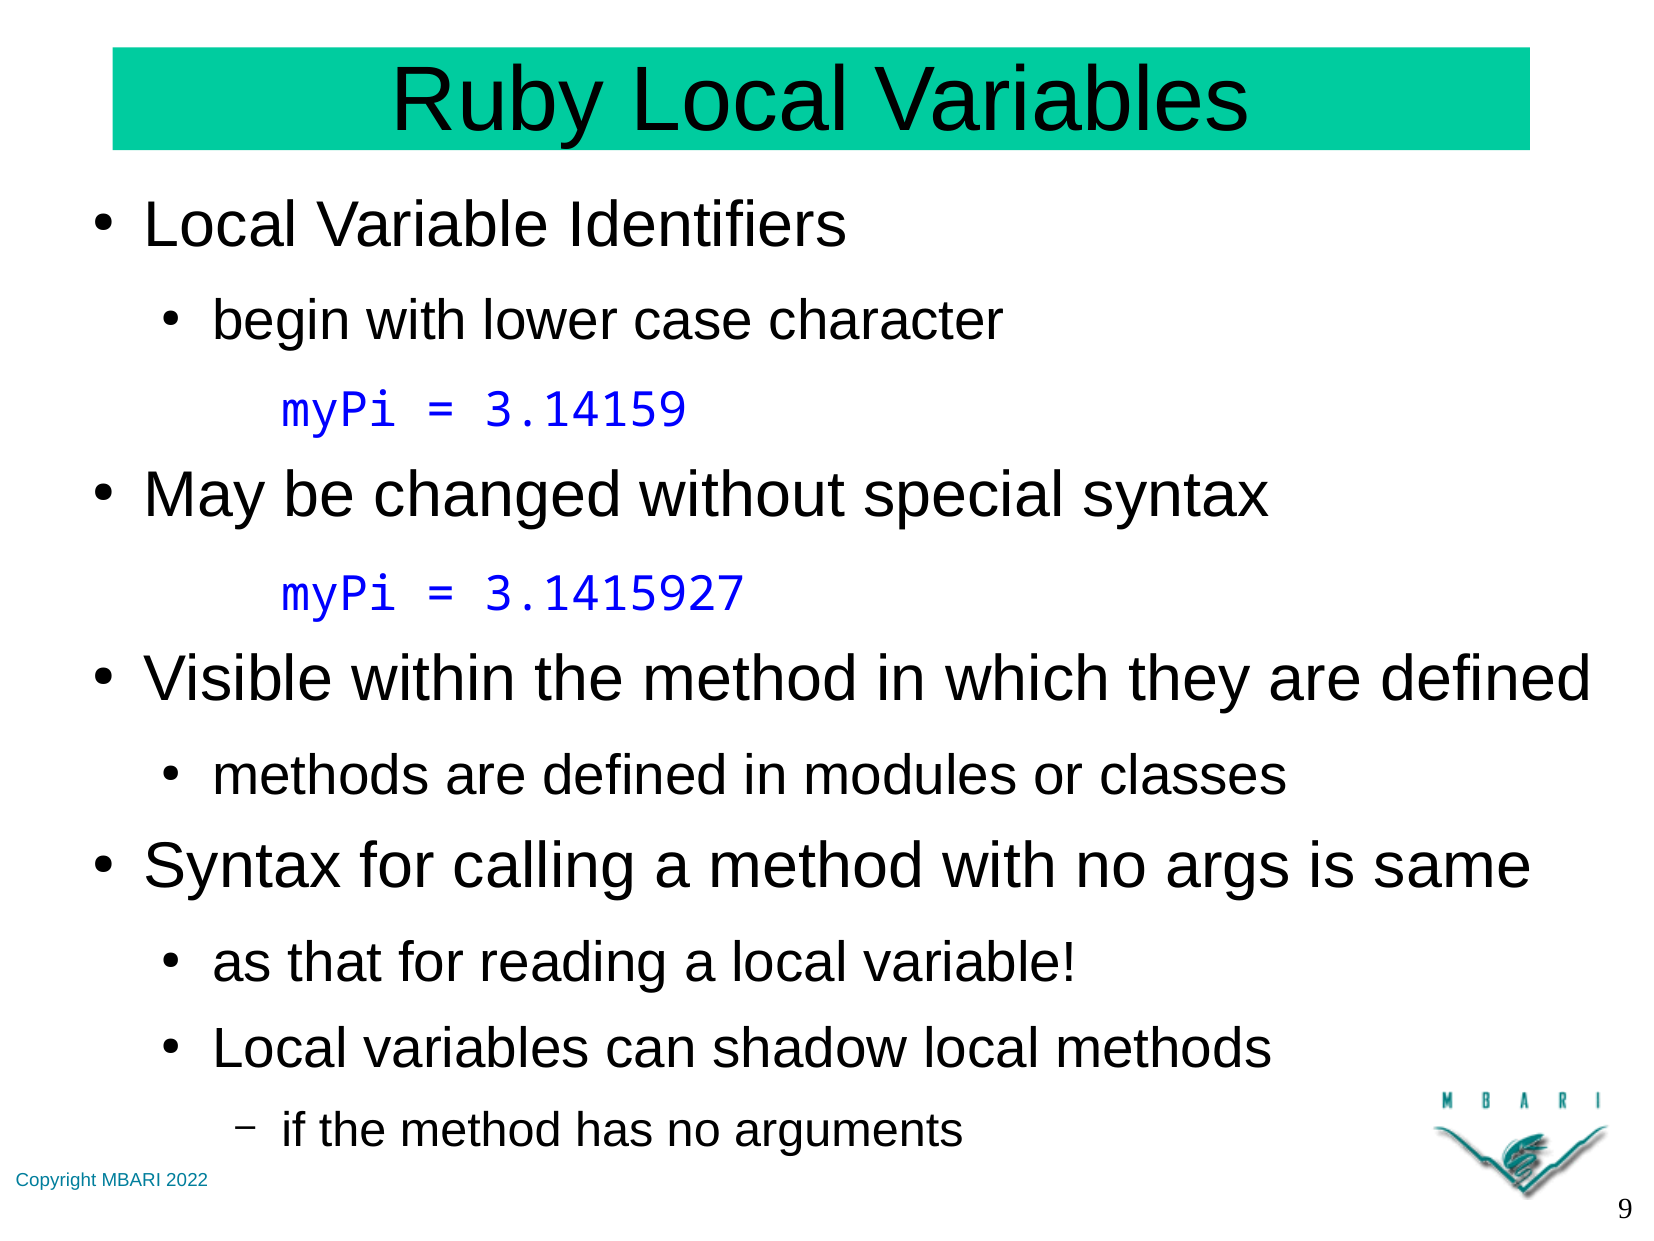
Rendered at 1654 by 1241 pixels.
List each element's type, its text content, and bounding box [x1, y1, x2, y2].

title Ruby Local Variables [112, 47, 1530, 151]
picture [1426, 1163, 1613, 1200]
list Local Variable Identifiers begin with lower case character myPi = 3.14159 May be changed without special syntax myPi = 3.1415927 Visible within the method in which they are defined methods are defined in modules or classes Syntax for calling a method with no args is same as that for reading a local variable! Local variables can shadow local methods if the method has no arguments [75, 187, 1651, 1163]
